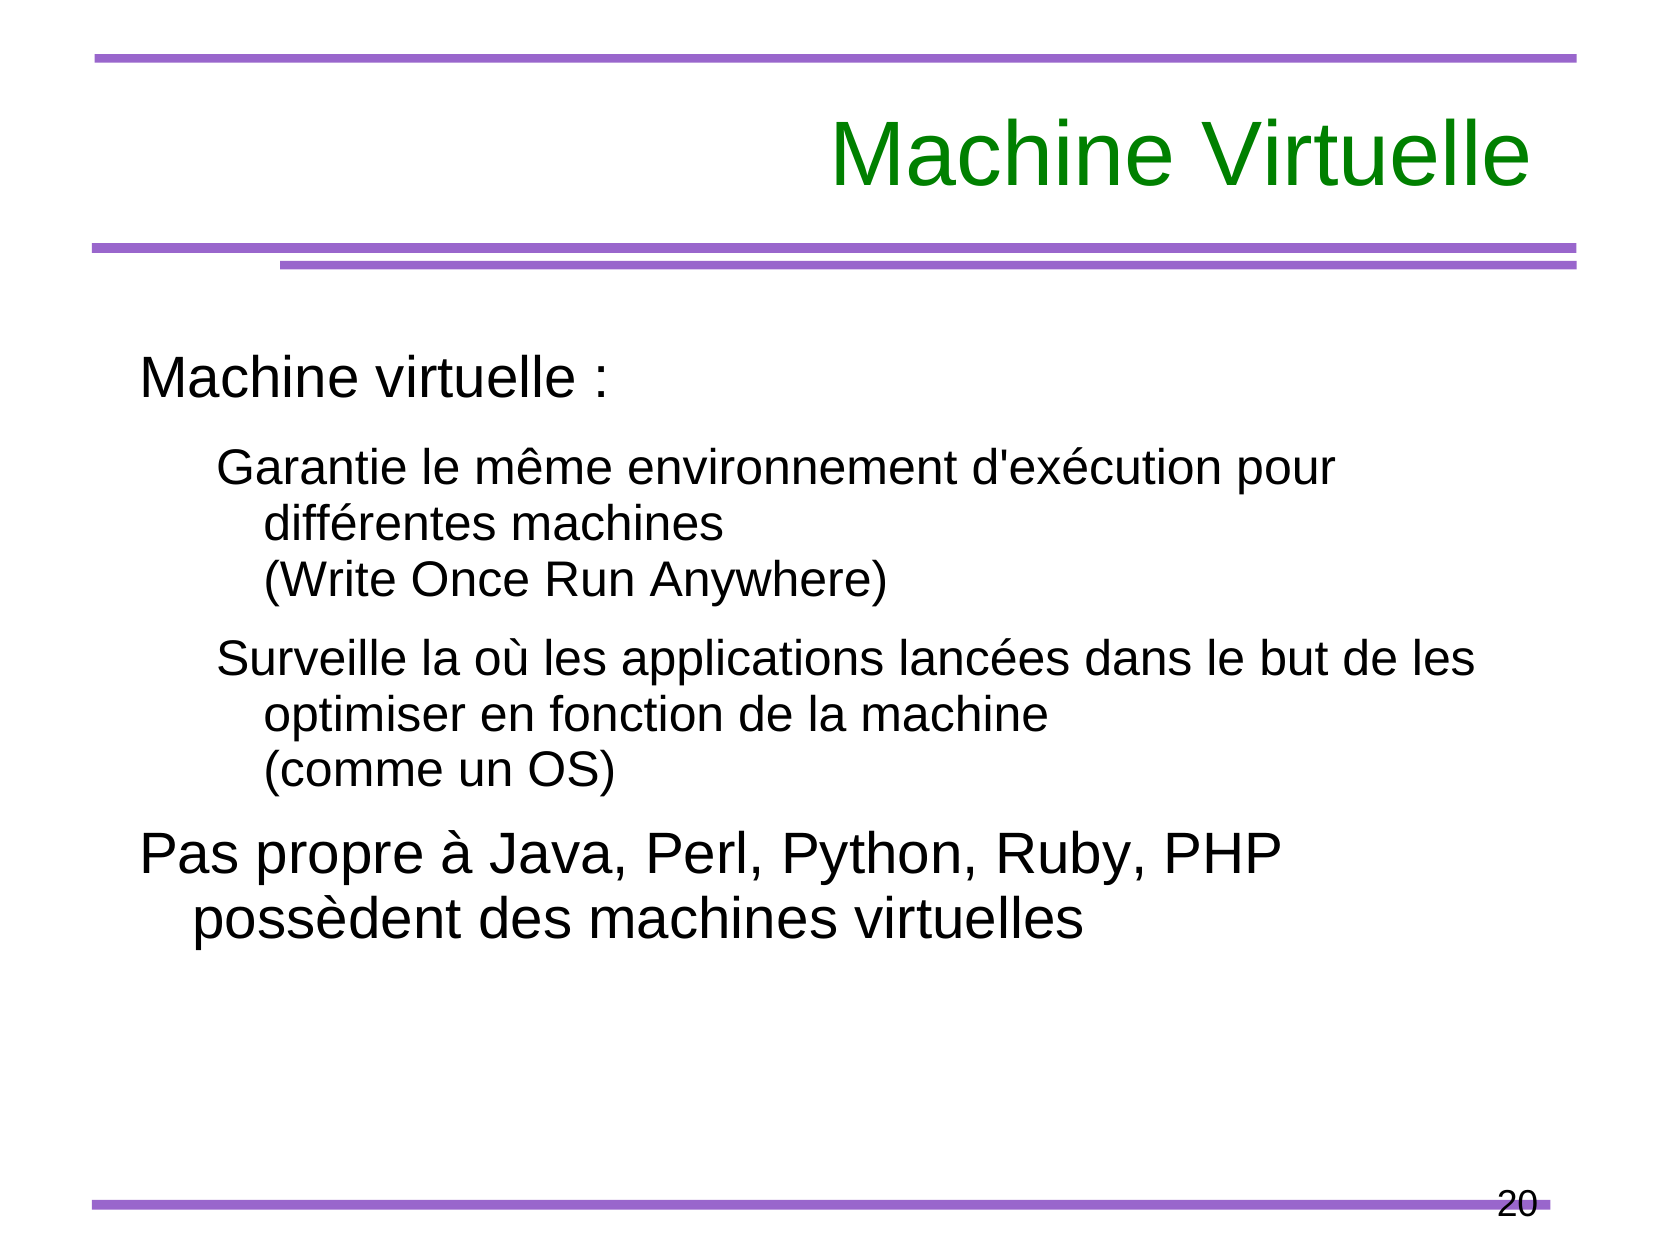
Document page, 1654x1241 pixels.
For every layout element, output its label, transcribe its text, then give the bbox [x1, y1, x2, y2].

list Machine virtuelle : Garantie le même environnement d'exécution pour différentes machines (Write Once Run Anywhere) Surveille la où les applications lancées dans le but de les optimiser en fonction de la machine (comme un OS) Pas propre à Java, Perl, Python, Ruby, PHP possèdent des machines virtuelles [121, 344, 1534, 1165]
title Machine Virtuelle [121, 49, 1534, 257]
